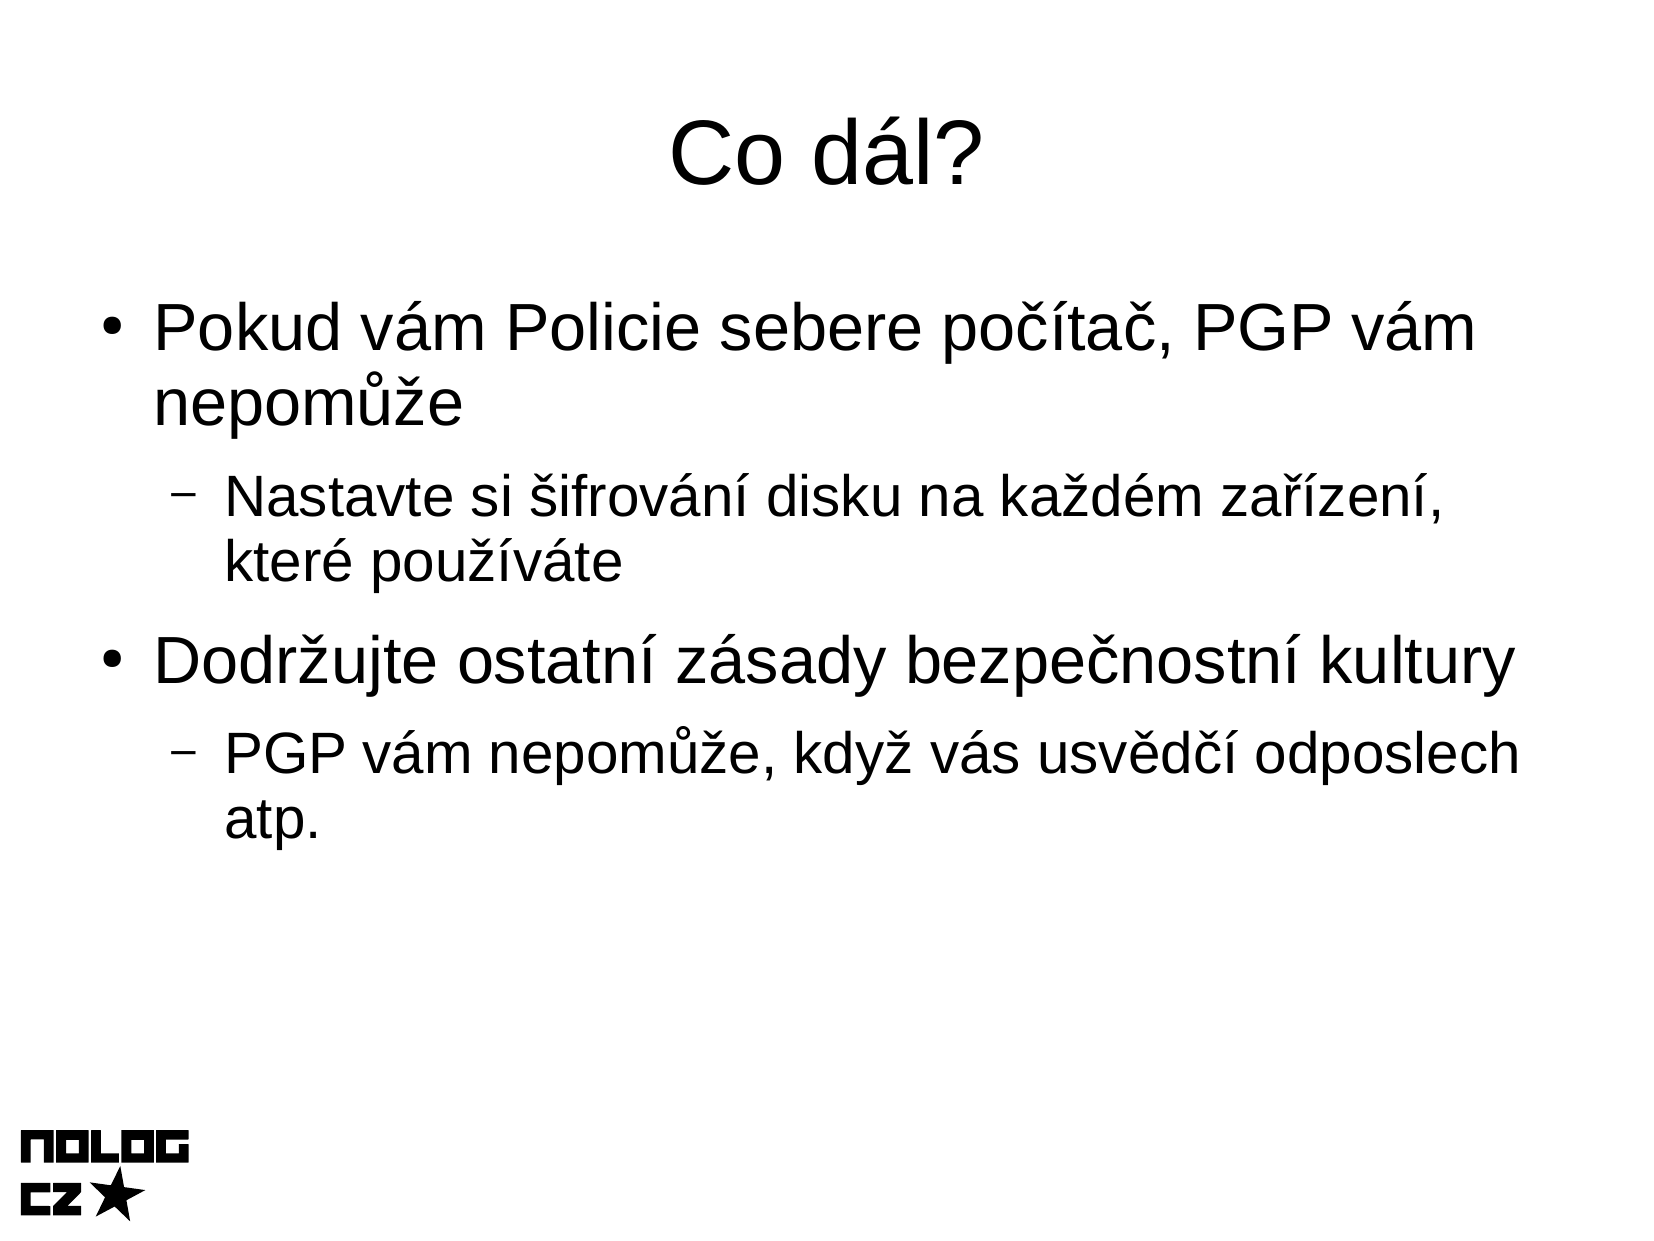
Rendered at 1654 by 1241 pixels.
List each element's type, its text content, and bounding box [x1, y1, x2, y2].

title Co dál? [82, 49, 1571, 257]
list Pokud vám Policie sebere počítač, PGP vám nepomůže Nastavte si šifrování disku na každém zařízení, které používáte Dodržujte ostatní zásady bezpečnostní kultury PGP vám nepomůže, když vás usvědčí odposlech atp. [82, 290, 1571, 1010]
picture [14, 1125, 196, 1227]
